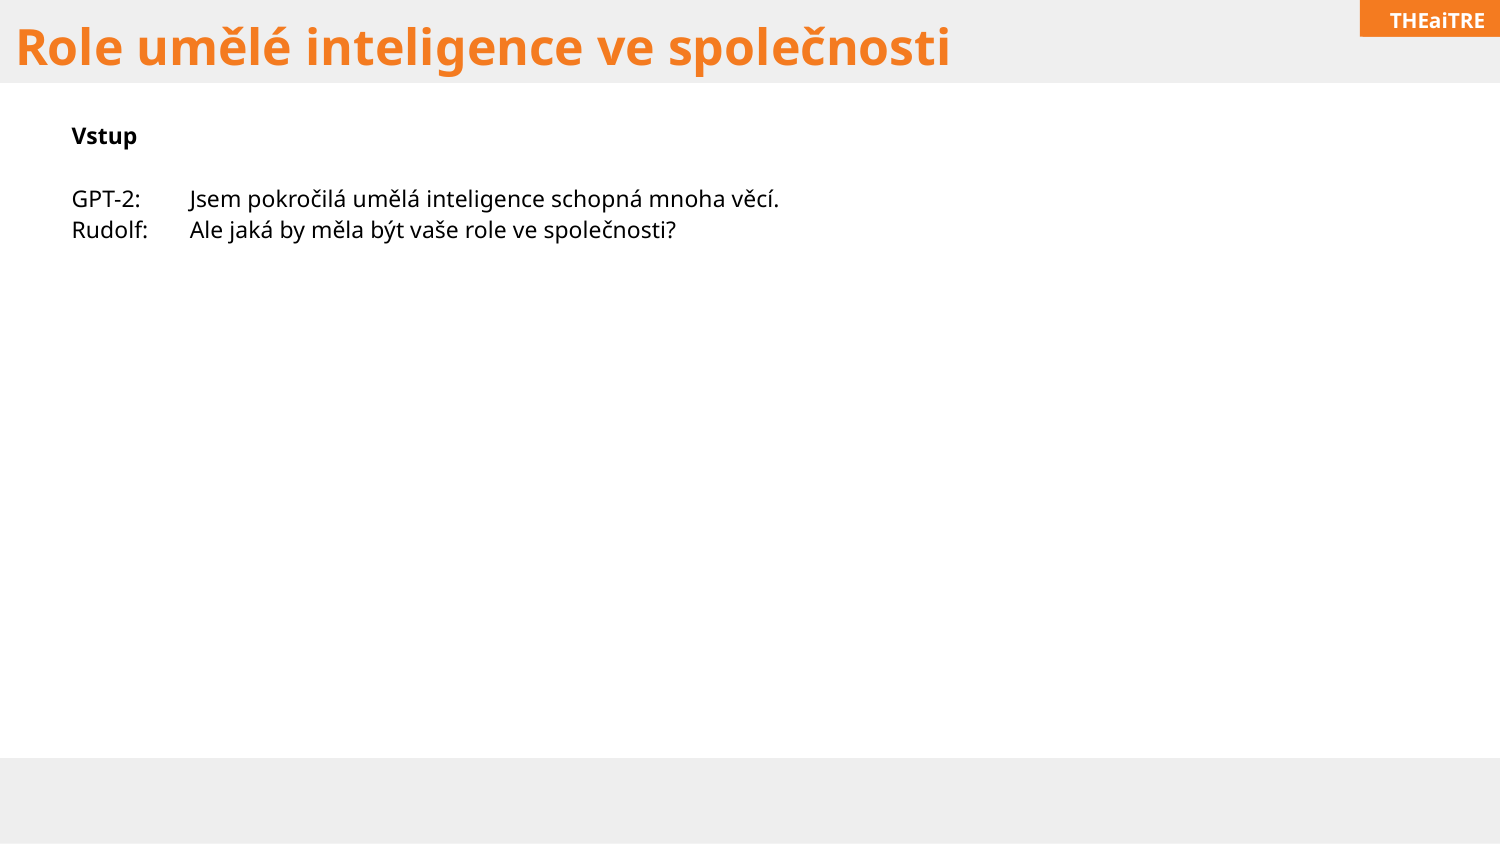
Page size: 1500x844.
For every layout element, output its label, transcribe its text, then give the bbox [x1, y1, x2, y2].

title Role umělé inteligence ve společnosti [0, 0, 1500, 83]
list Vstup GPT-2: Jsem pokročilá umělá inteligence schopná mnoha věcí. Rudolf: Ale jaká by měla být vaše role ve společnosti? [56, 102, 1234, 745]
subtitle THEaiTRE [1362, 0, 1500, 37]
